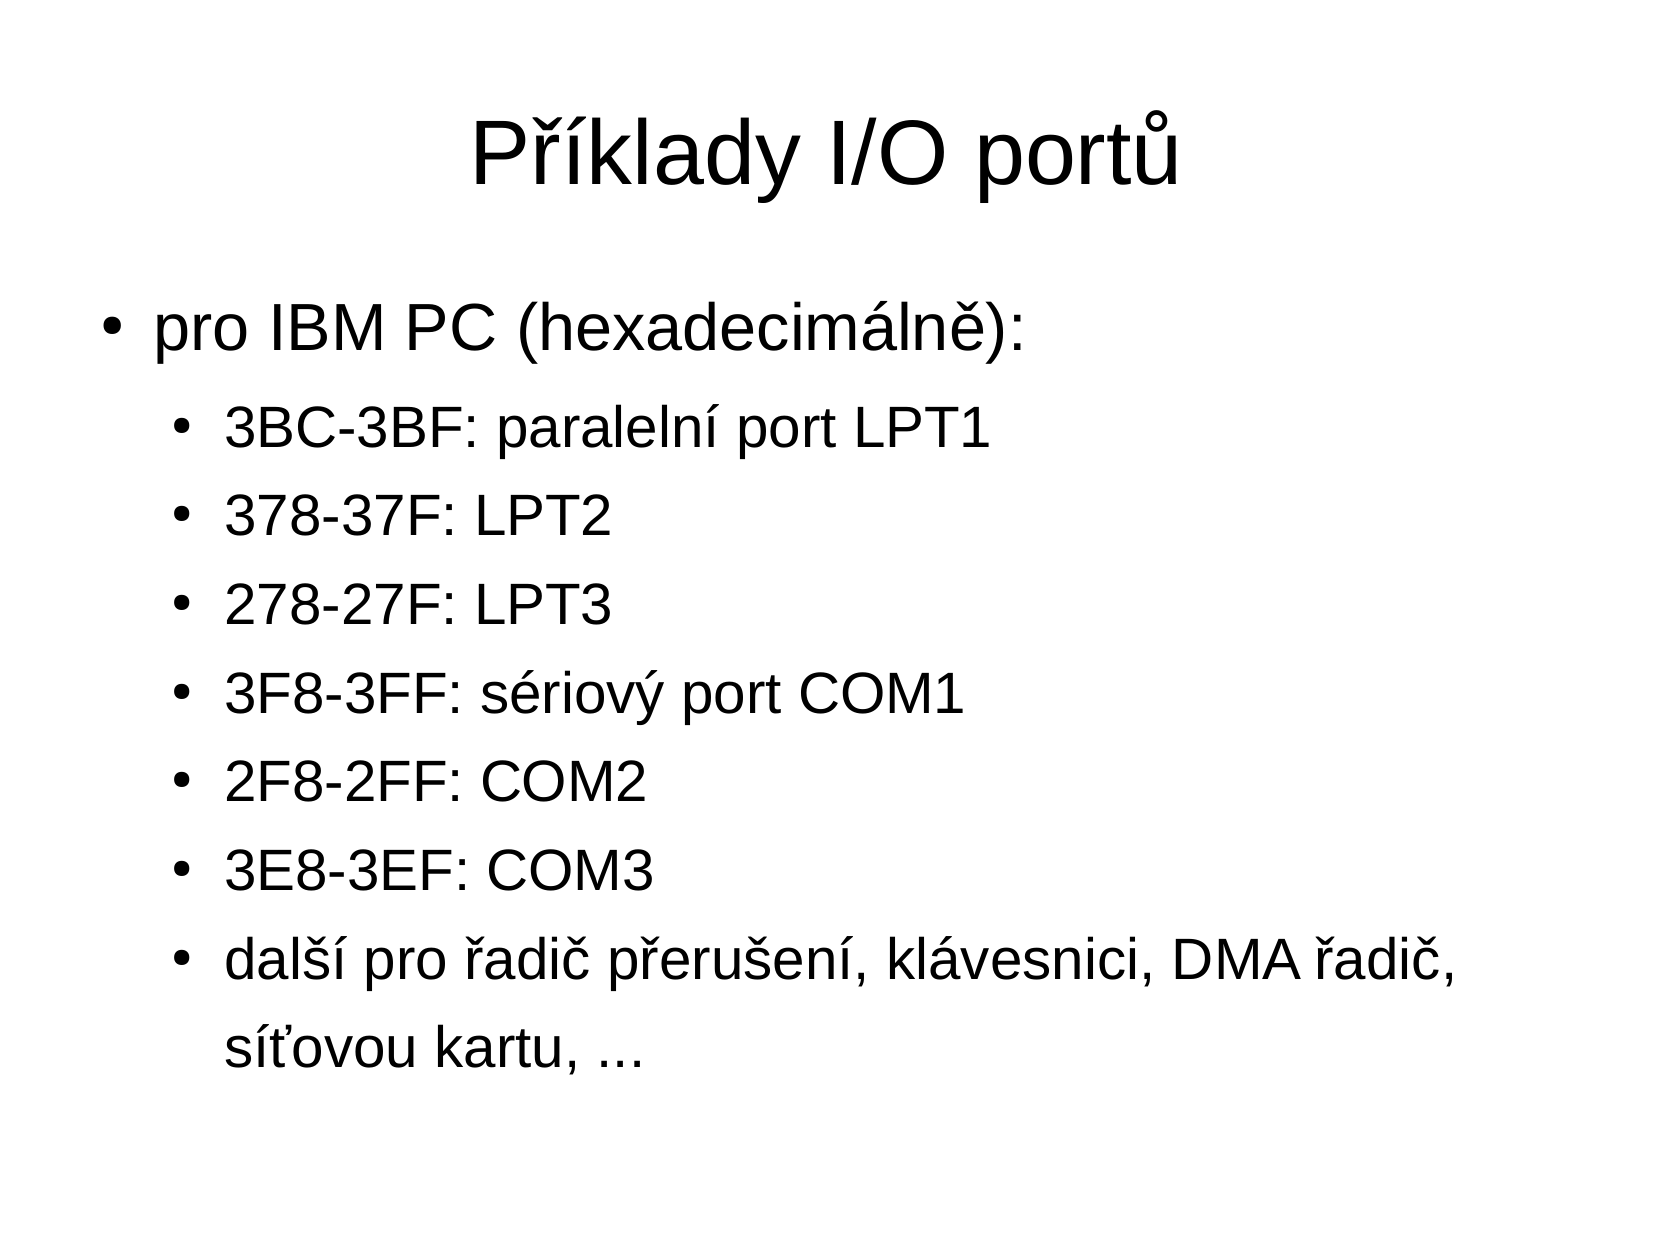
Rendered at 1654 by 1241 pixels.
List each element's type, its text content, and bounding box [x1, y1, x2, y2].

title Příklady I/O portů [82, 49, 1571, 257]
list pro IBM PC (hexadecimálně): 3BC-3BF: paralelní port LPT1 378-37F: LPT2 278-27F: LPT3 3F8-3FF: sériový port COM1 2F8-2FF: COM2 3E8-3EF: COM3 další pro řadič přerušení, klávesnici, DMA řadič, síťovou kartu, ... [82, 290, 1571, 1109]
